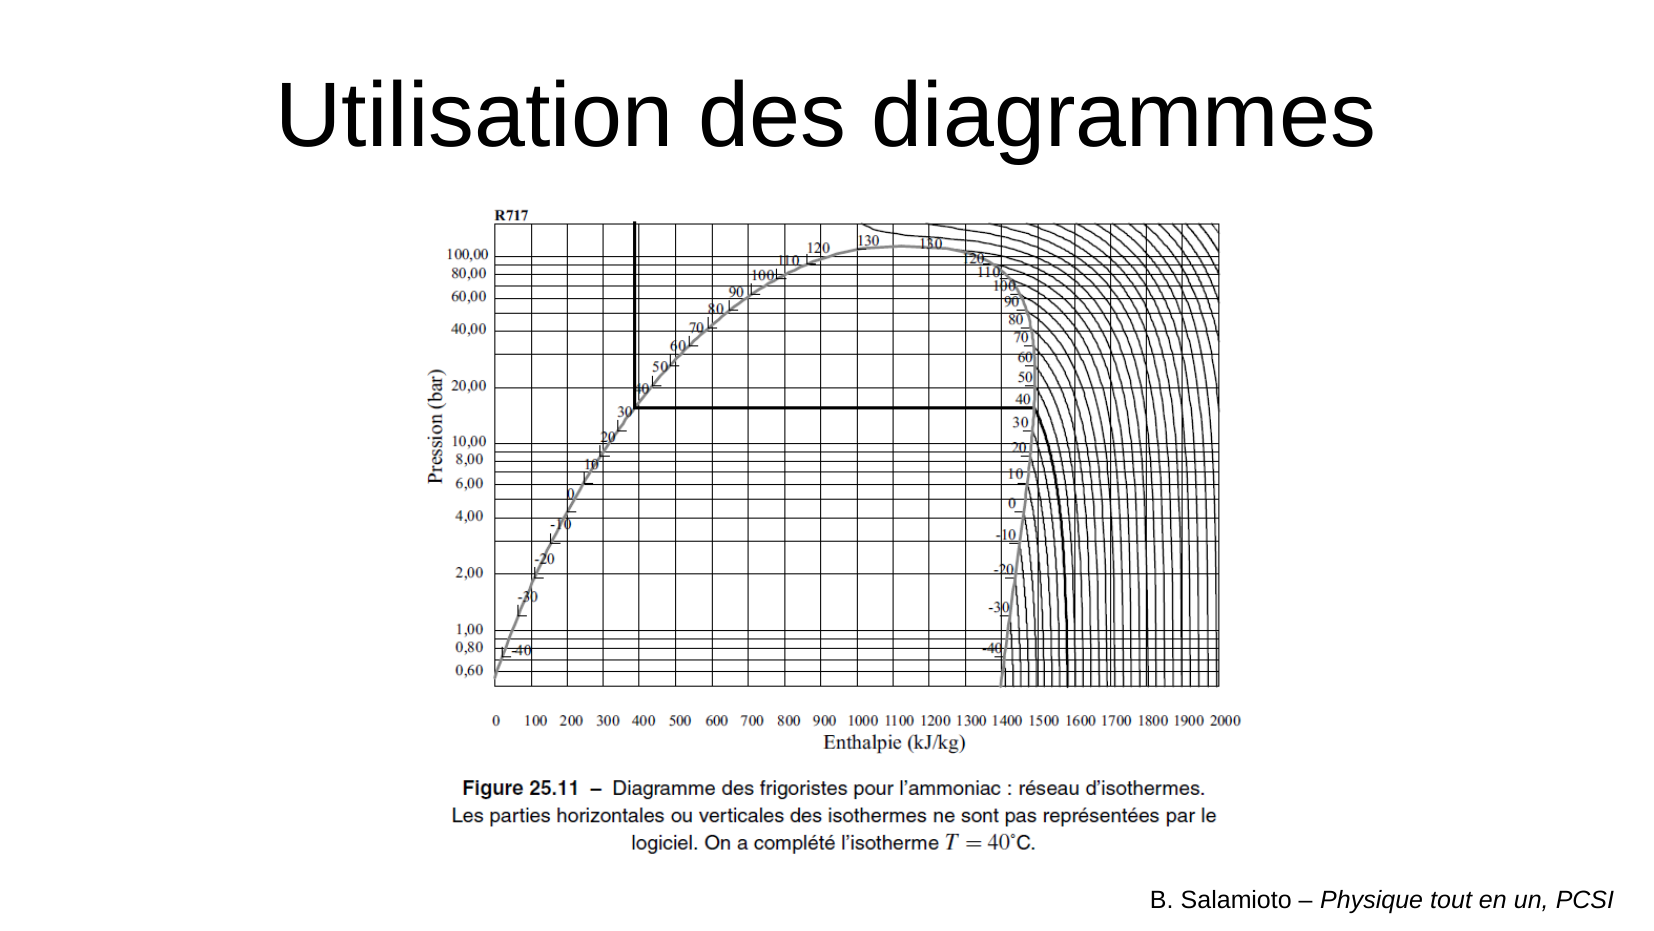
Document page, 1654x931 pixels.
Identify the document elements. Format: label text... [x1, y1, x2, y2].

picture [384, 192, 1335, 879]
text_box B. Salamioto – Physique tout en un, PCSI [1135, 878, 1630, 922]
title Utilisation des diagrammes [82, 37, 1571, 193]
